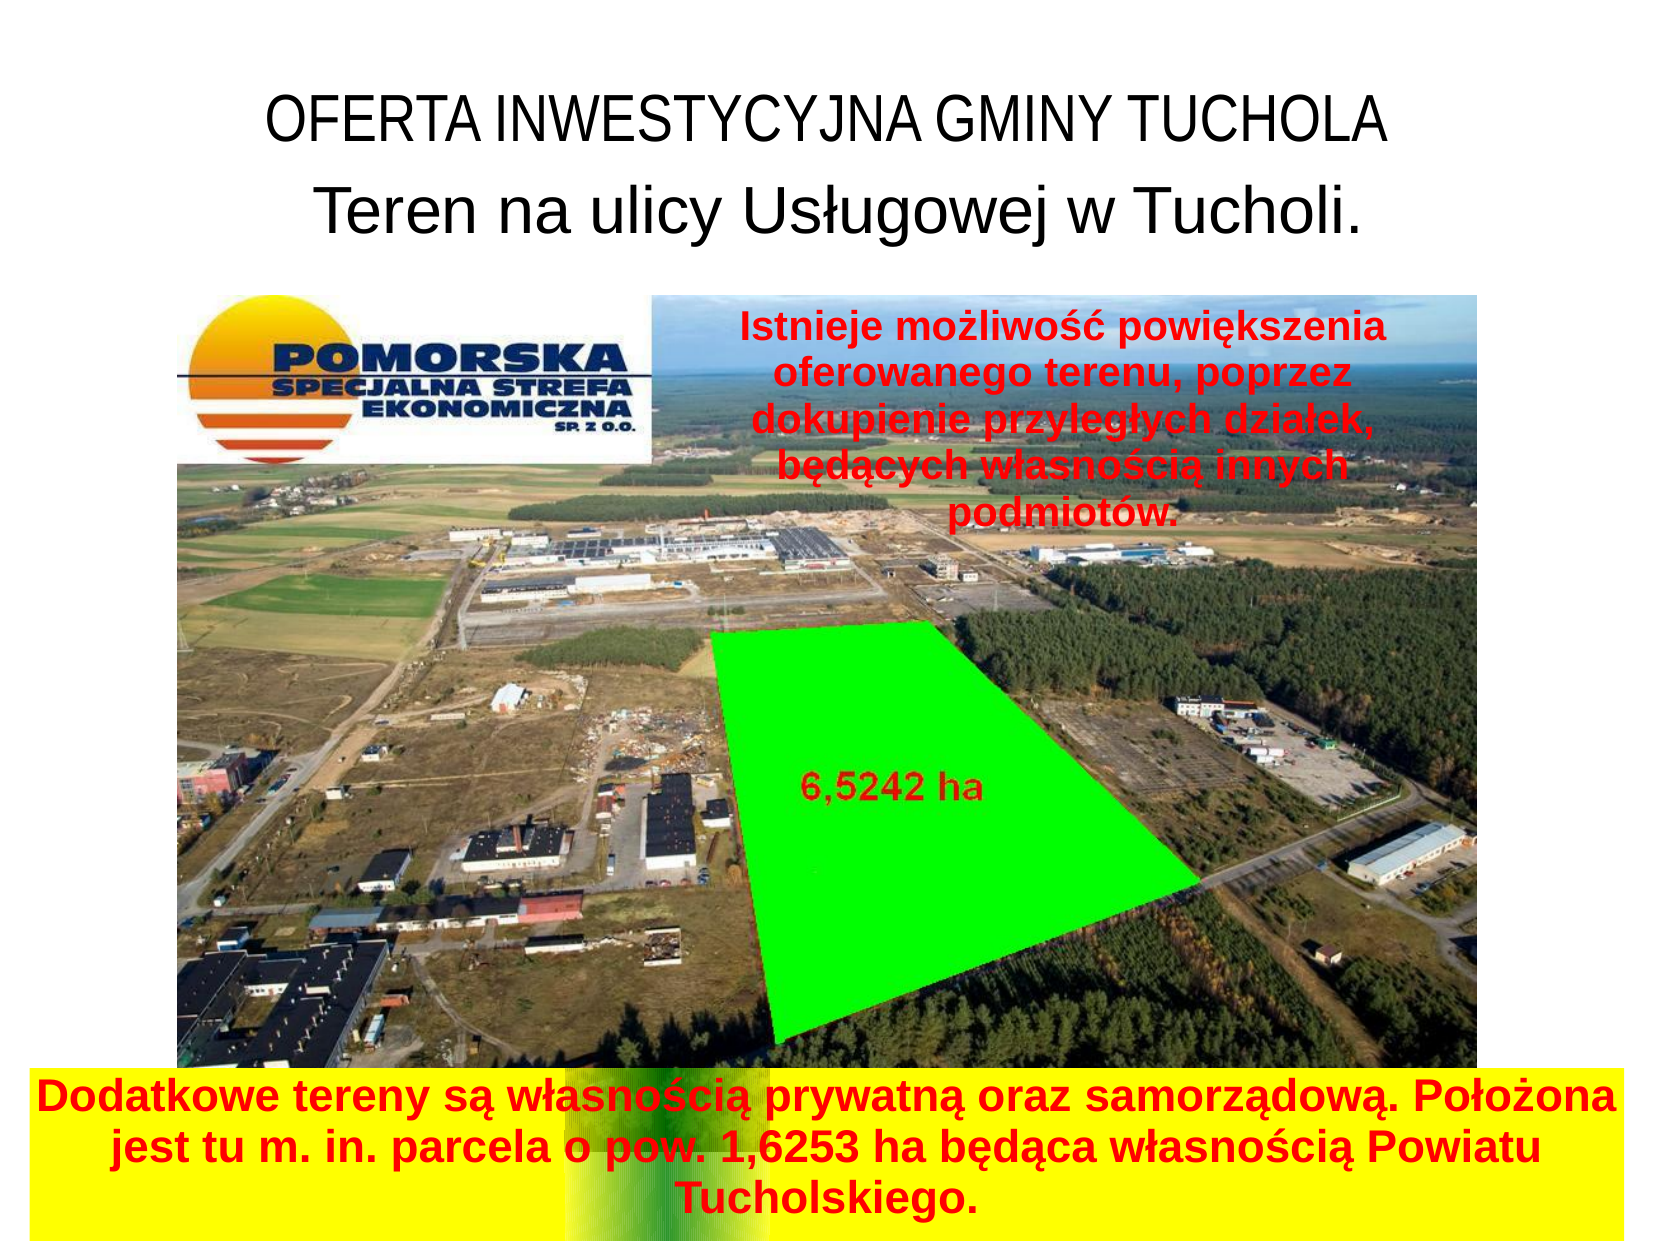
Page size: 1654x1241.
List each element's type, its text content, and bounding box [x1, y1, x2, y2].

picture [177, 295, 1477, 1068]
title OFERTA INWESTYCYJNA GMINY TUCHOLA [82, 56, 1571, 173]
text_box Dodatkowe tereny są własnością prywatną oraz samorządową. Położona jest tu m. in. parcela o pow. 1,6253 ha będąca własnością Powiatu Tucholskiego. [29, 1068, 1625, 1241]
text_box Teren na ulicy Usługowej w Tucholi. [82, 173, 1595, 300]
text_box Istnieje możliwość powiększenia oferowanego terenu, poprzez dokupienie przyległych działek, będących własnością innych podmiotów. [679, 295, 1447, 548]
